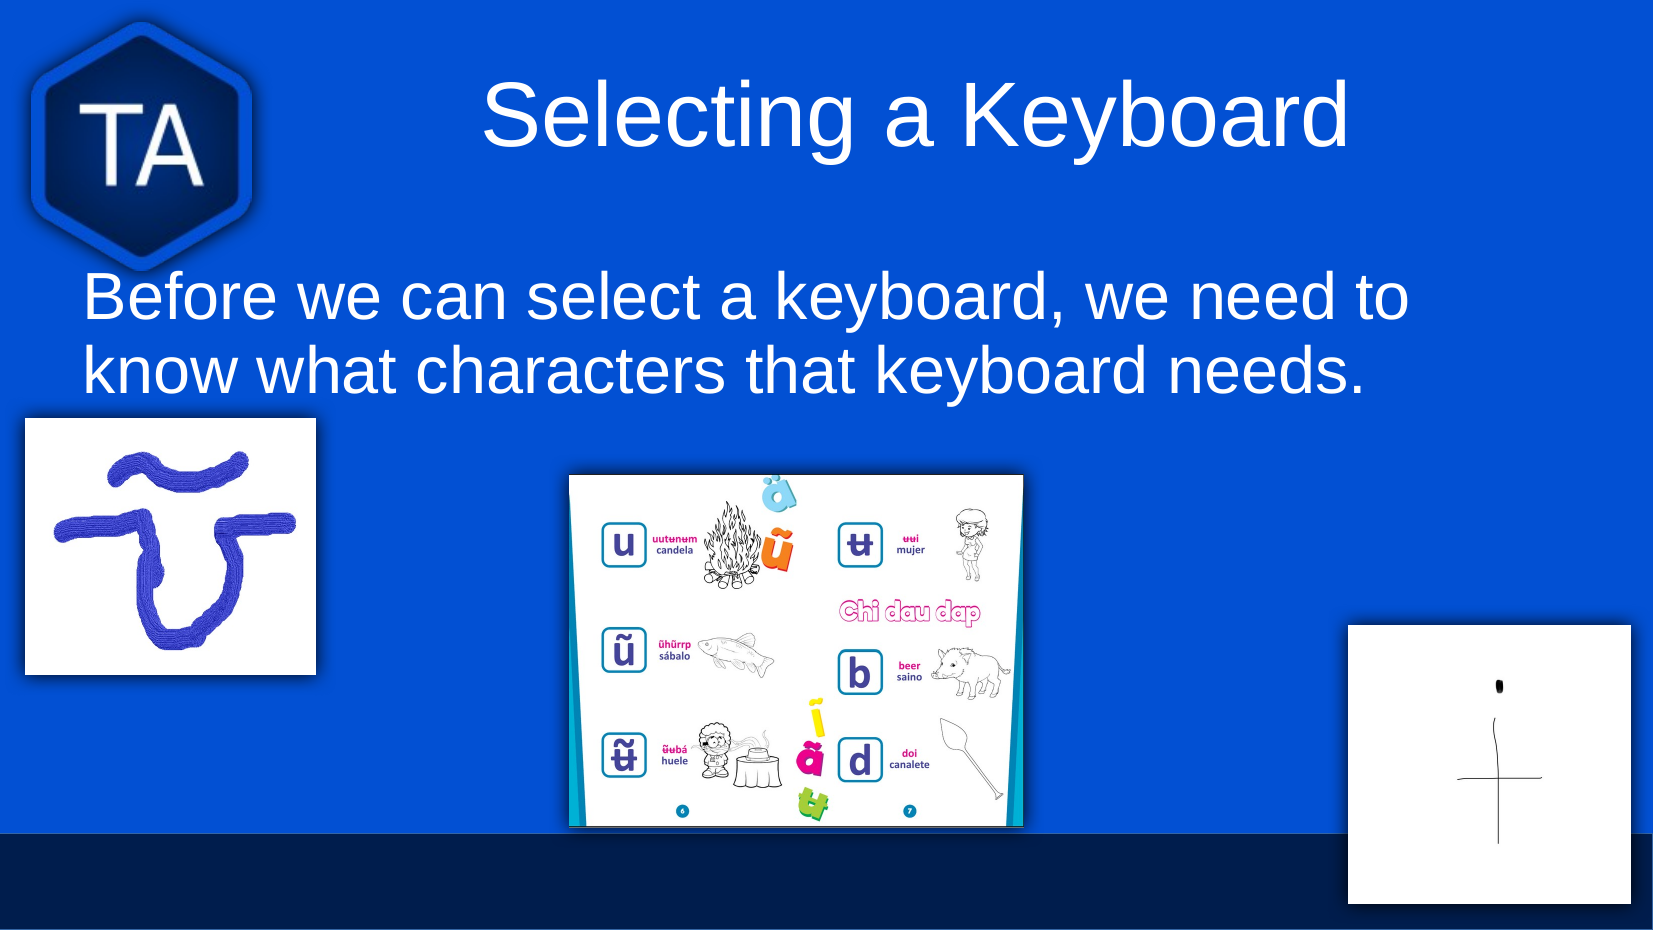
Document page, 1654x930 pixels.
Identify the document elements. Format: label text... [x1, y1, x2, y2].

title Selecting a Keyboard [263, 37, 1571, 193]
picture [25, 418, 316, 675]
picture [1348, 625, 1631, 904]
list Before we can select a keyboard, we need to know what characters that keyboard needs. [82, 258, 1571, 757]
picture [1015, 750, 1019, 821]
picture [31, 22, 252, 271]
picture [569, 474, 1024, 828]
picture [1020, 703, 1024, 723]
picture [1009, 823, 1021, 828]
